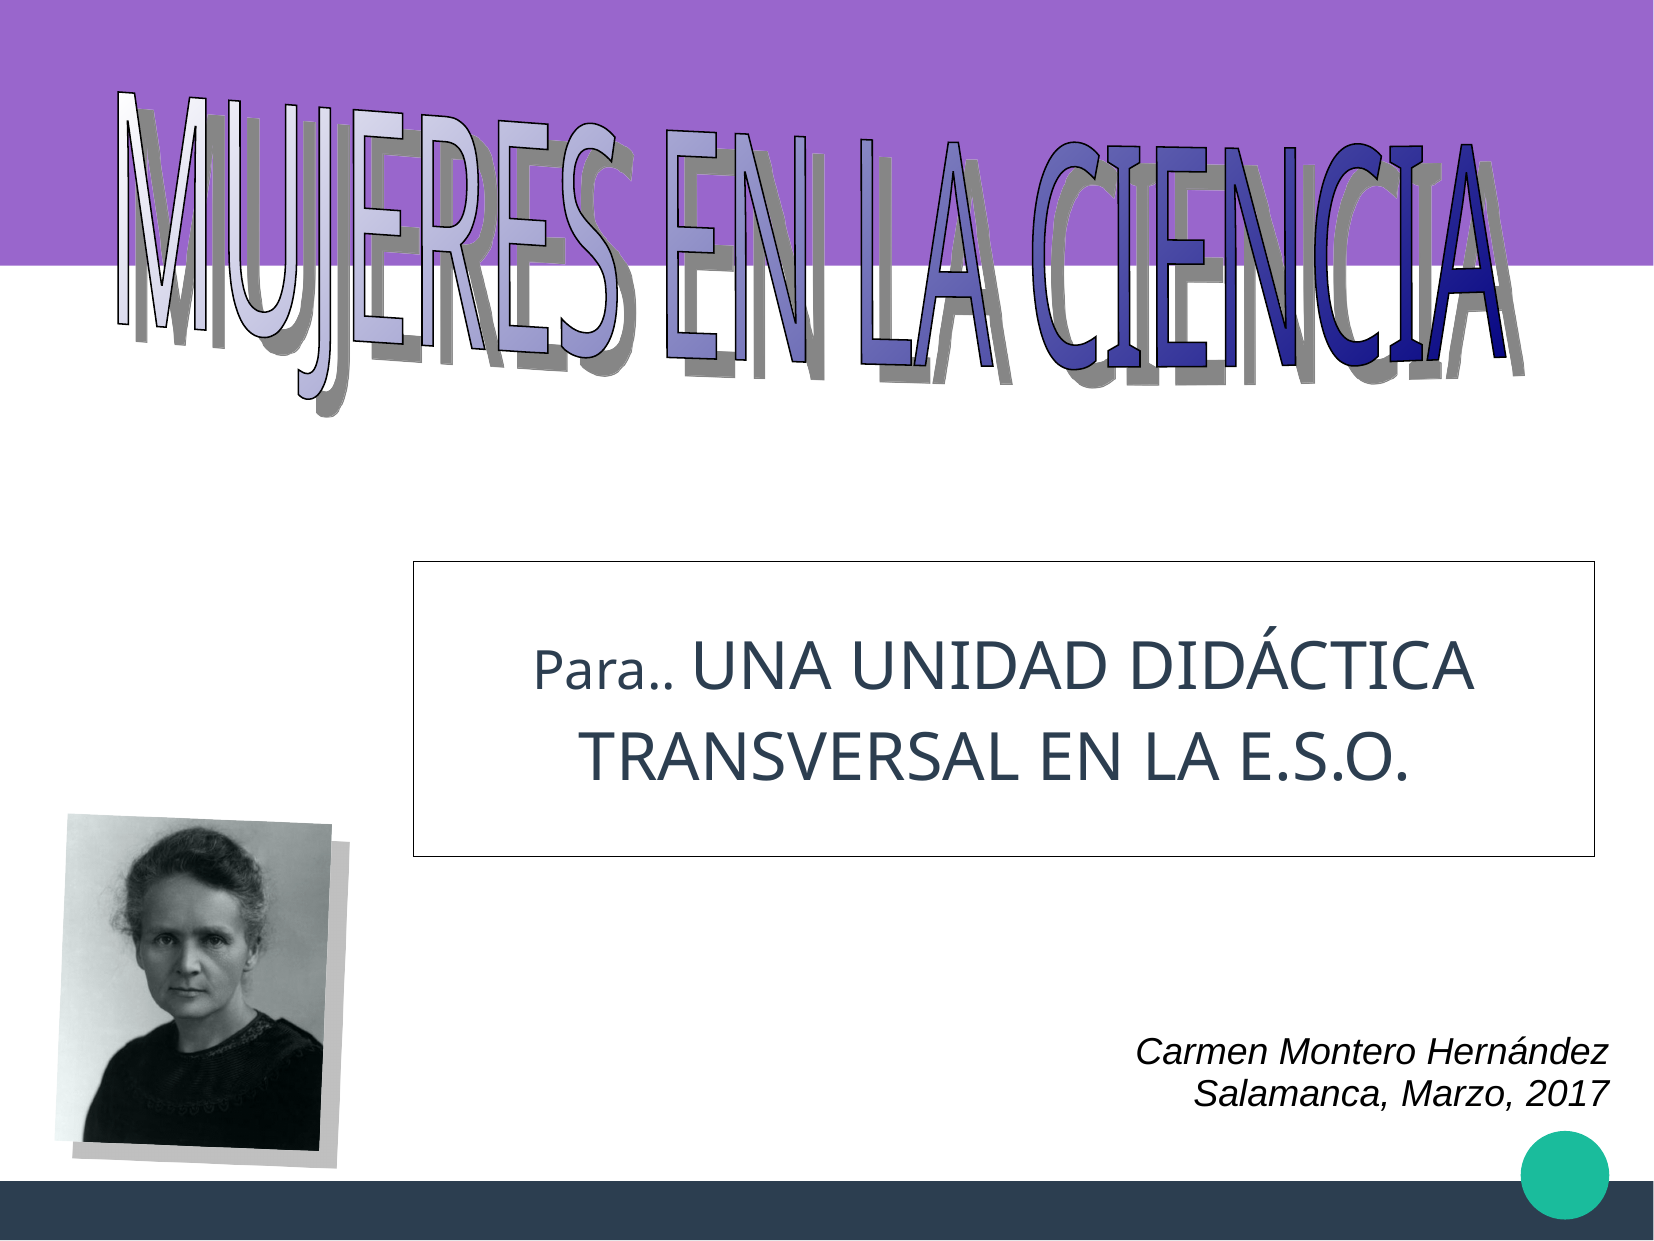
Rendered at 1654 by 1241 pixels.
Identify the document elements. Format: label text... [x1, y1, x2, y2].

text_box MUJERES EN LA CIENCIA [561, 123, 618, 358]
text_box MUJERES EN LA CIENCIA [914, 142, 993, 367]
text_box MUJERES EN LA CIENCIA [1032, 142, 1100, 370]
text_box MUJERES EN LA CIENCIA [228, 100, 297, 338]
text_box MUJERES EN LA CIENCIA [298, 107, 331, 400]
text_box MUJERES EN LA CIENCIA [1314, 143, 1382, 366]
text_box MUJERES EN LA CIENCIA [666, 130, 717, 360]
text_box MUJERES EN LA CIENCIA [1156, 146, 1207, 367]
text_box MUJERES EN LA CIENCIA [353, 109, 403, 345]
picture [54, 813, 332, 1151]
text_box MUJERES EN LA CIENCIA [1390, 146, 1423, 362]
text_box MUJERES EN LA CIENCIA [421, 114, 485, 350]
text_box MUJERES EN LA CIENCIA [861, 139, 912, 366]
text_box MUJERES EN LA CIENCIA [735, 133, 806, 363]
text_box MUJERES EN LA CIENCIA [1107, 146, 1141, 367]
text_box Carmen Montero Hernández Salamanca, Marzo, 2017 [915, 1023, 1625, 1123]
text_box MUJERES EN LA CIENCIA [1225, 147, 1296, 367]
text_box MUJERES EN LA CIENCIA [118, 91, 206, 331]
subtitle Para.. UNA UNIDAD DIDÁCTICA TRANSVERSAL EN LA E.S.O. [413, 561, 1595, 857]
text_box MUJERES EN LA CIENCIA [1427, 144, 1506, 361]
text_box MUJERES EN LA CIENCIA [498, 120, 548, 354]
